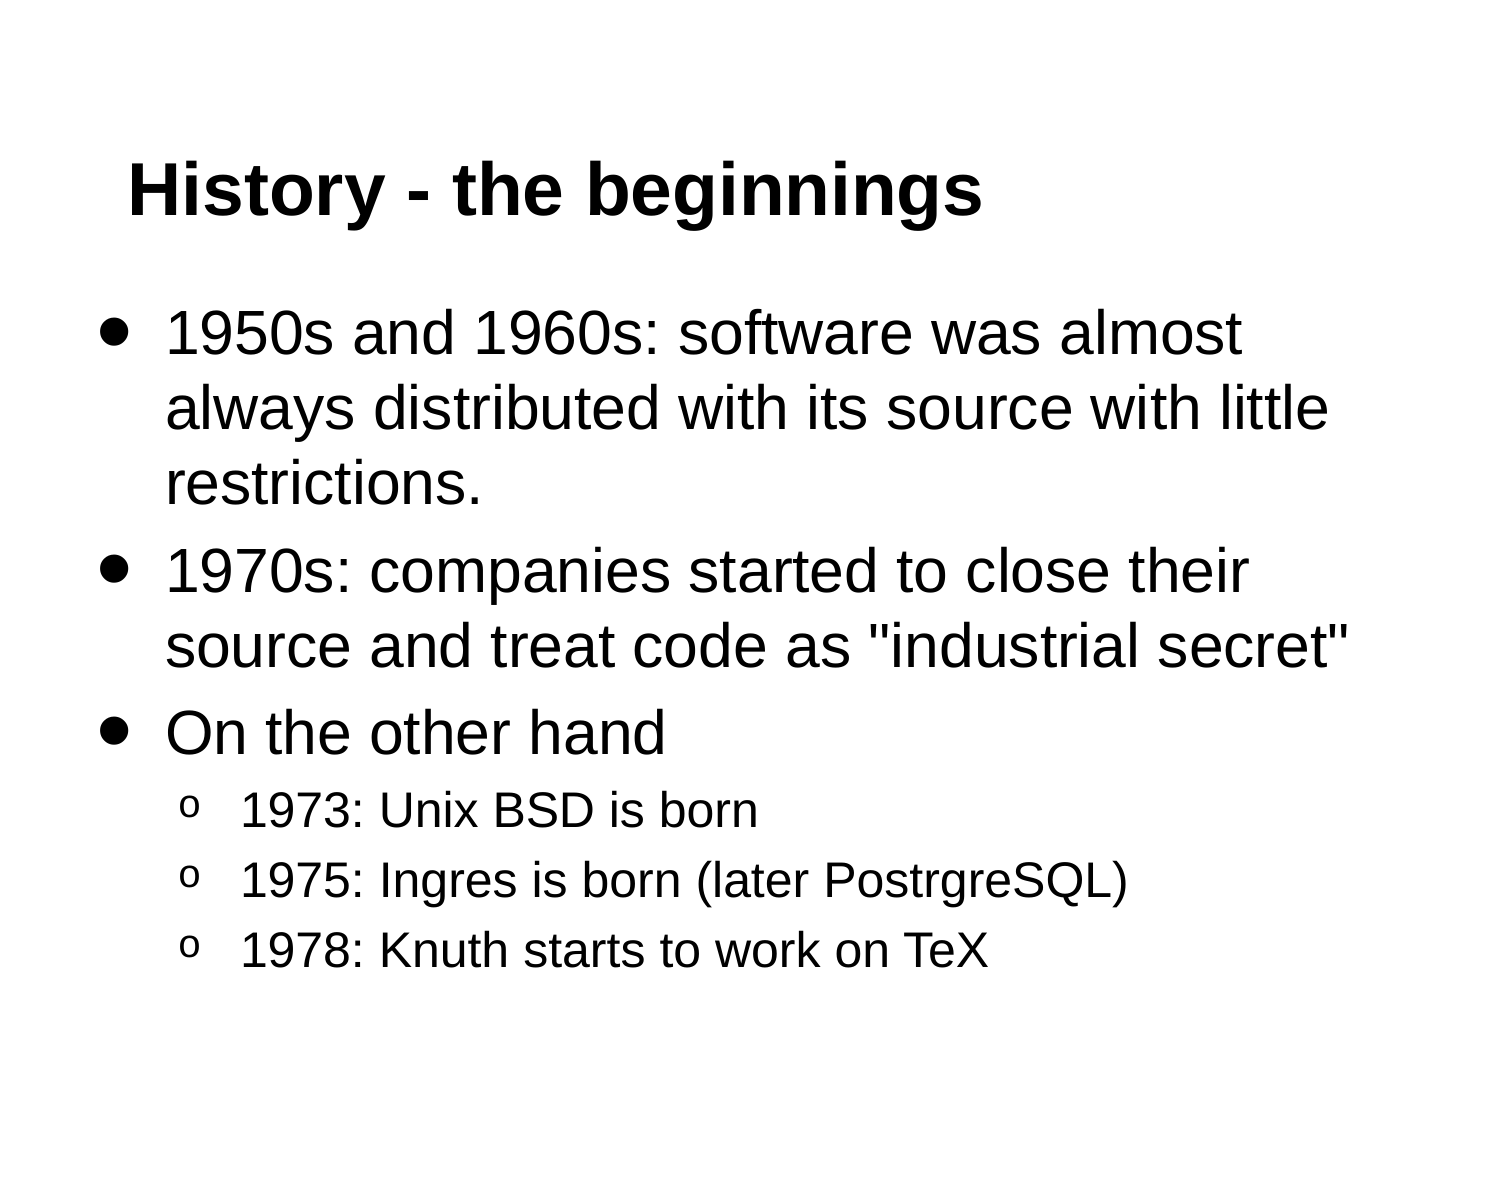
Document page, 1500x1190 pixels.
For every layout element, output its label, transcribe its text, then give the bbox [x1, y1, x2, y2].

title History - the beginnings [75, 15, 1425, 246]
list 1950s and 1960s: software was almost always distributed with its source with little restrictions. 1970s: companies started to close their source and treat code as "industrial secret" On the other hand 1973: Unix BSD is born 1975: Ingres is born (later PostrgreSQL) 1978: Knuth starts to work on TeX [75, 277, 1425, 1034]
